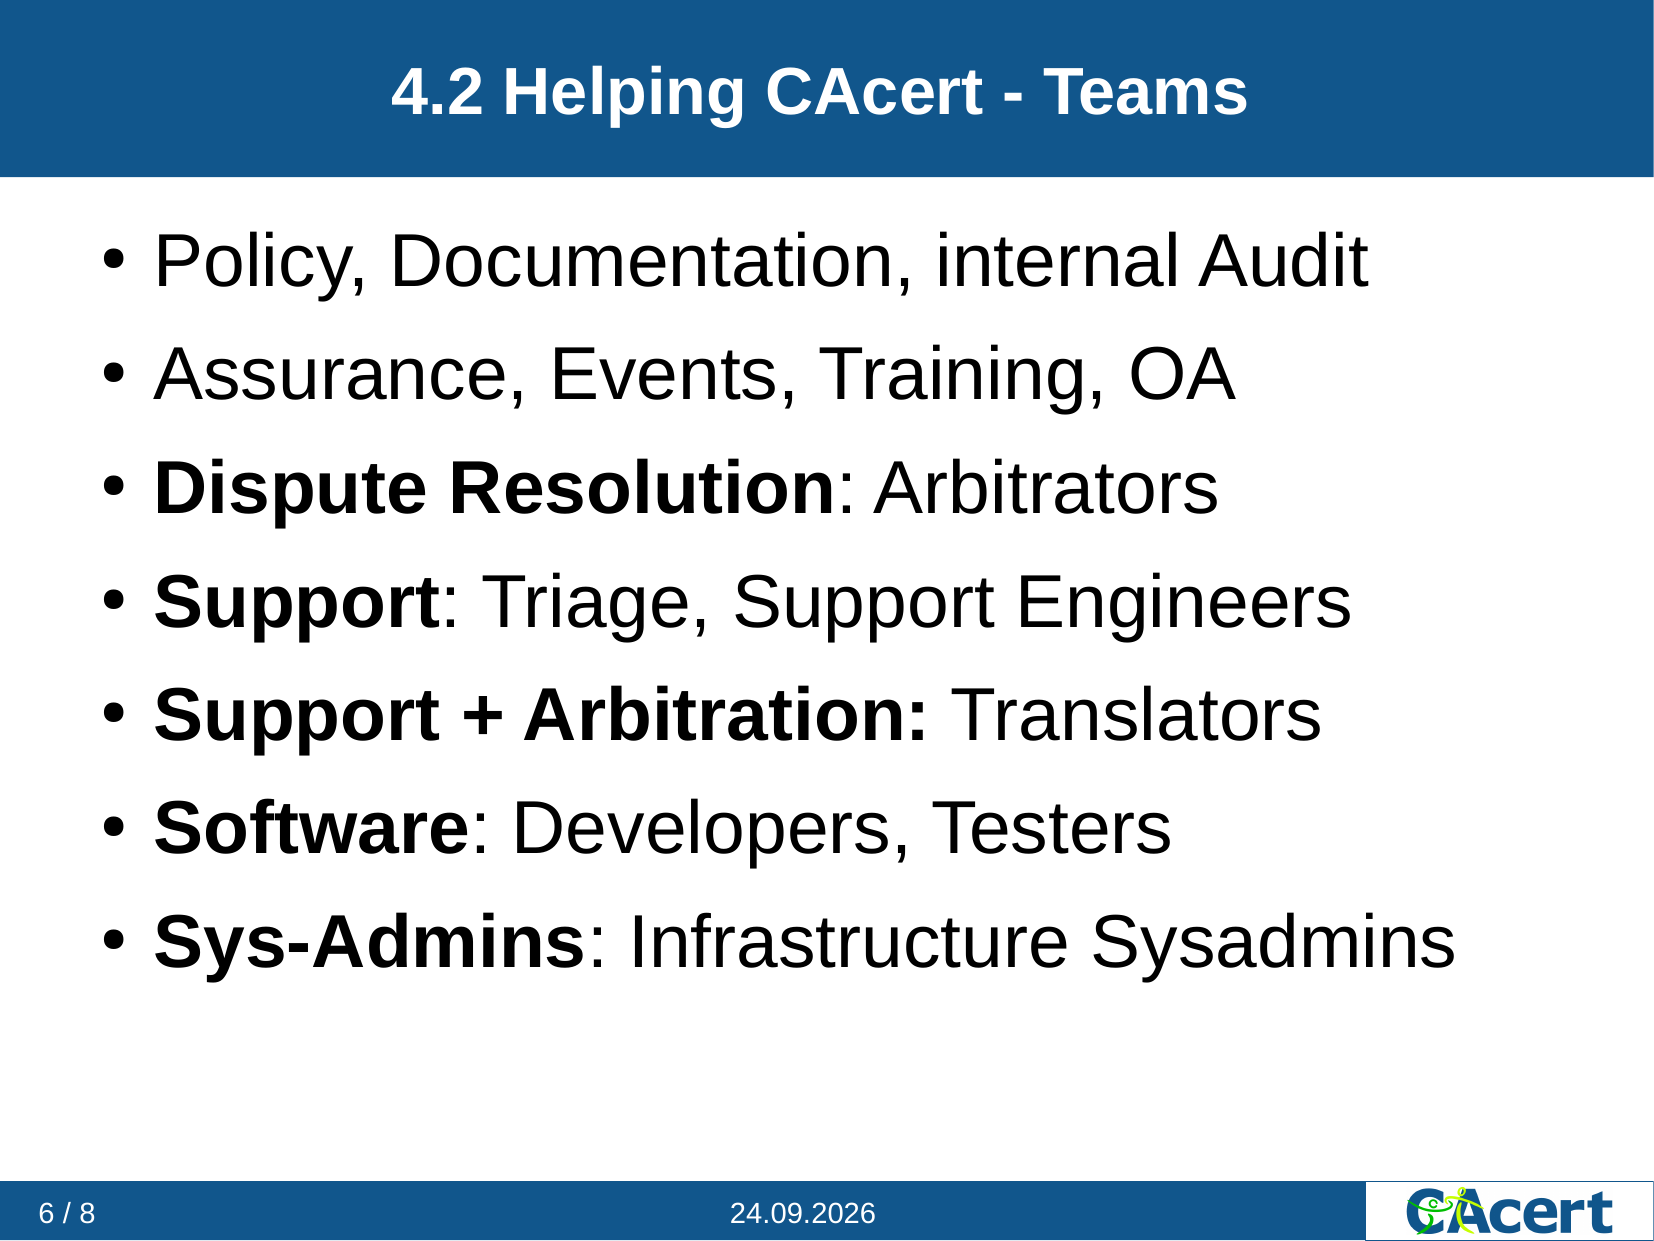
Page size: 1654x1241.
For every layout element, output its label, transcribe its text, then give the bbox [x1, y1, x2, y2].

picture [1406, 1186, 1613, 1235]
list Policy, Documentation, internal Audit Assurance, Events, Training, OA Dispute Resolution: Arbitrators Support: Triage, Support Engineers Support + Arbitration: Translators Software: Developers, Testers Sys-Admins: Infrastructure Sysadmins [82, 218, 1571, 1091]
title 4.2 Helping CAcert - Teams [76, 17, 1565, 166]
